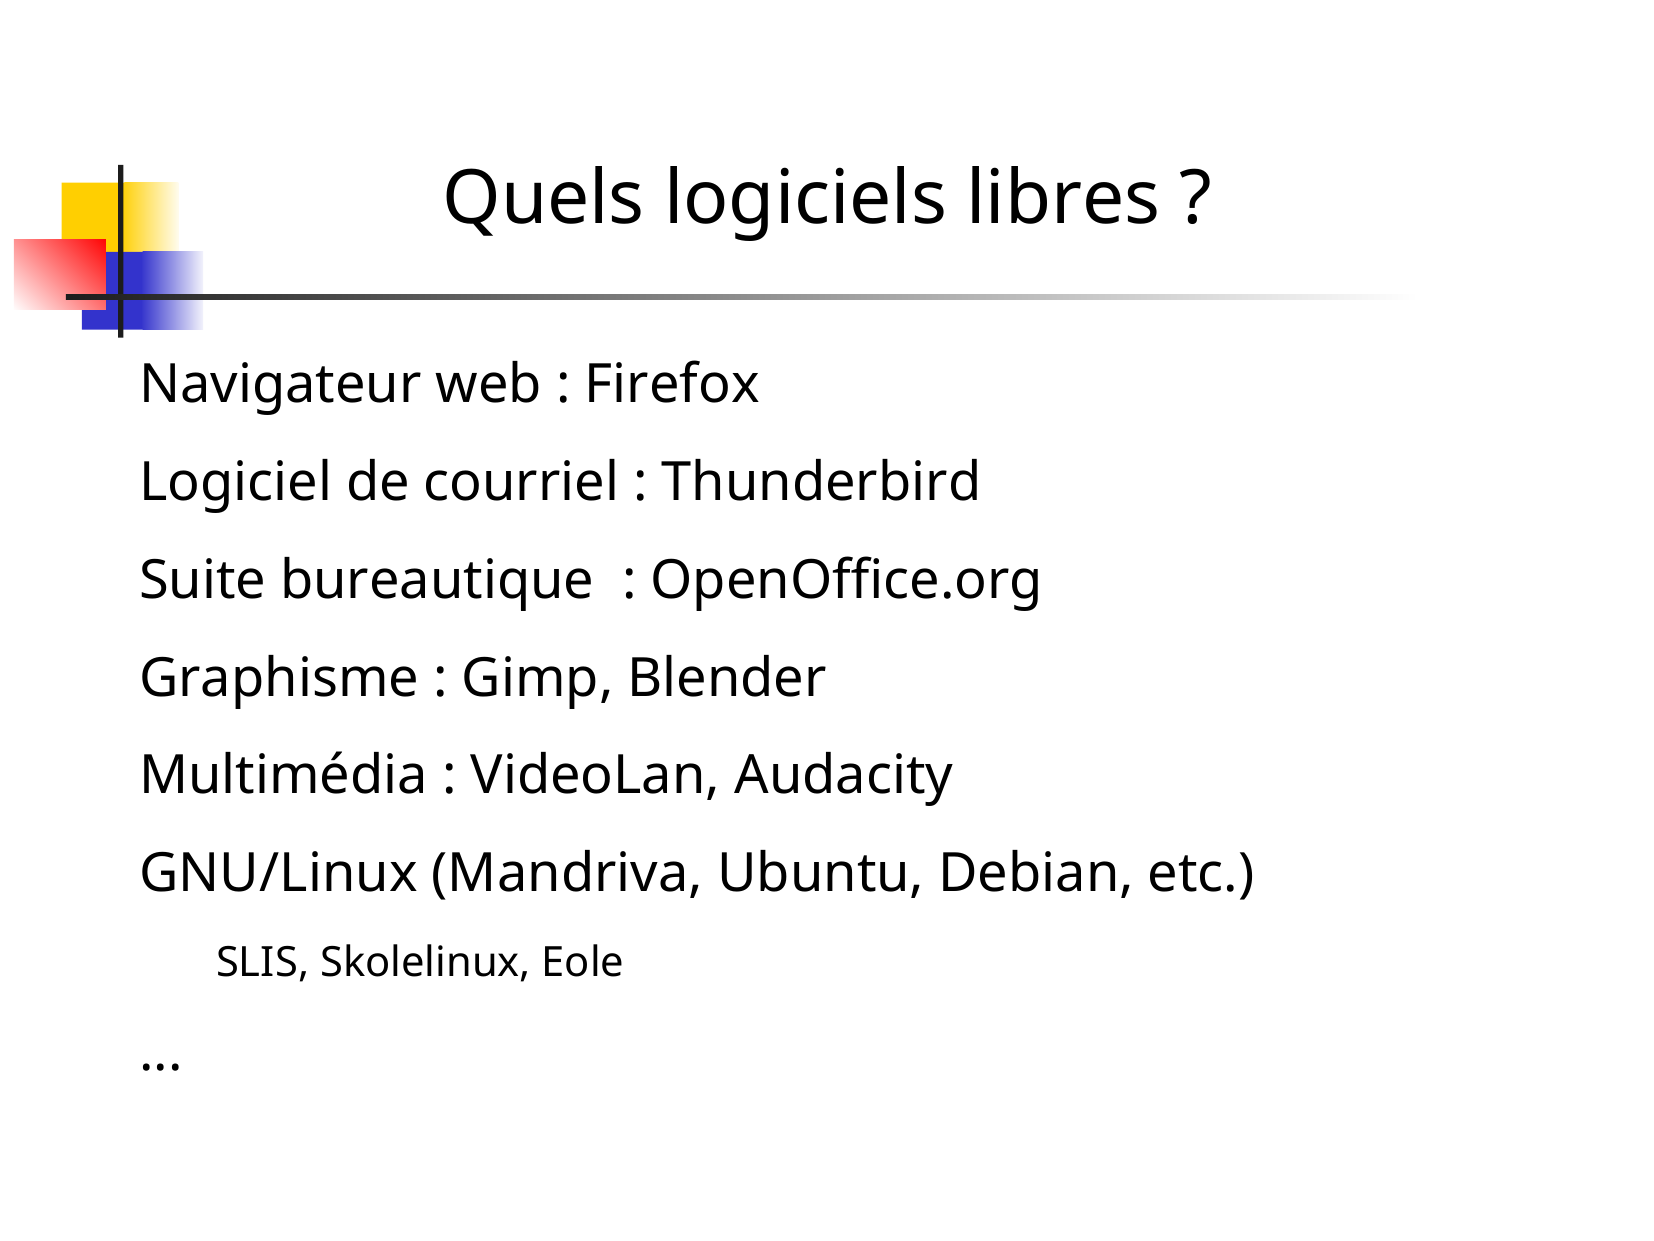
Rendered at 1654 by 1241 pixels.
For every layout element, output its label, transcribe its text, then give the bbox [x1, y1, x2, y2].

list Navigateur web : Firefox Logiciel de courriel : Thunderbird Suite bureautique : OpenOffice.org Graphisme : Gimp, Blender Multimédia : VideoLan, Audacity GNU/Linux (Mandriva, Ubuntu, Debian, etc.) SLIS, Skolelinux, Eole ... [121, 344, 1534, 1151]
title Quels logiciels libres ? [121, 83, 1534, 307]
